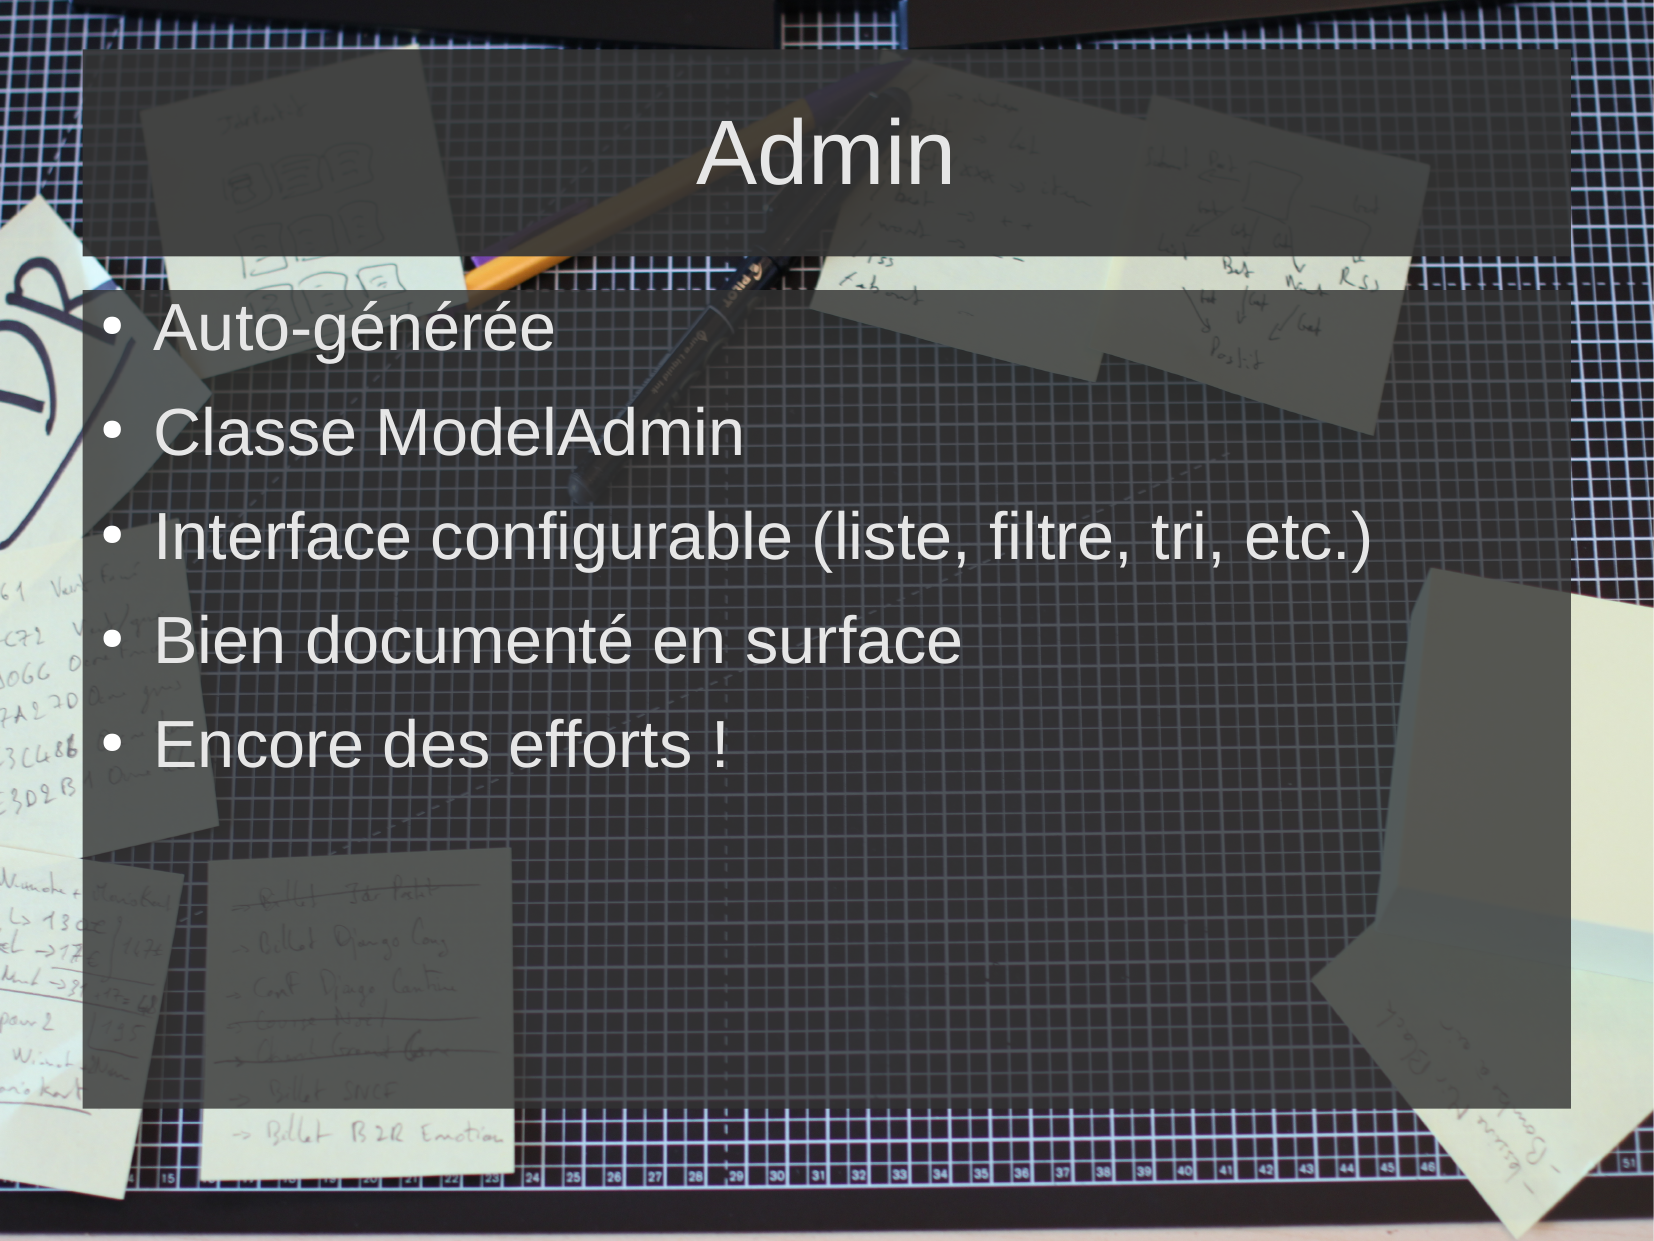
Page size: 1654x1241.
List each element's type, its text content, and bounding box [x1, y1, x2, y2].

title Admin [82, 49, 1571, 257]
picture [0, 0, 1654, 1241]
list Auto-générée Classe ModelAdmin Interface configurable (liste, filtre, tri, etc.) Bien documenté en surface Encore des efforts ! [82, 290, 1571, 1109]
